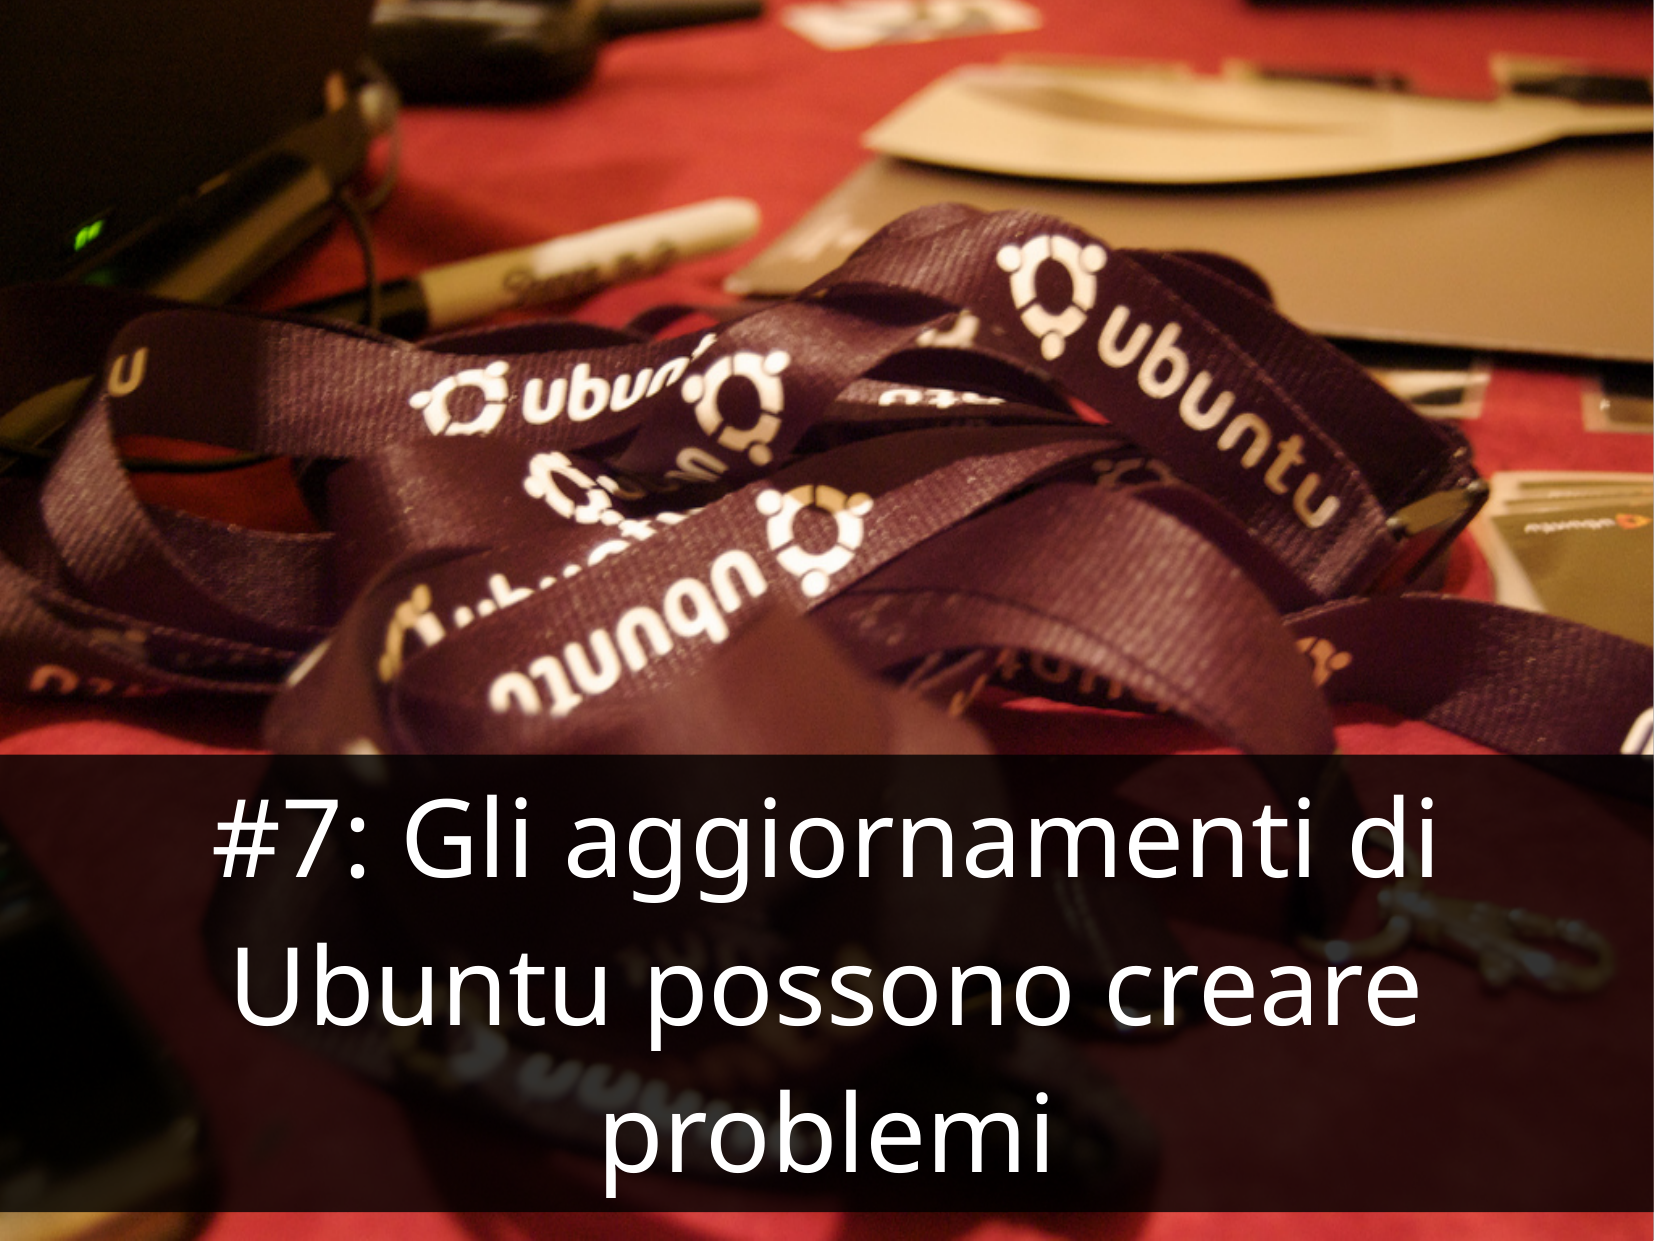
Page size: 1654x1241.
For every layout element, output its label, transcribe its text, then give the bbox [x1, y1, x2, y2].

picture [663, 1010, 690, 1018]
picture [1029, 1010, 1057, 1018]
picture [251, 1010, 284, 1018]
picture [1274, 1010, 1300, 1018]
picture [727, 1010, 755, 1018]
picture [0, 1010, 1654, 1241]
picture [566, 1010, 593, 1018]
picture [329, 1010, 356, 1018]
picture [0, 0, 1654, 754]
text_box #7: Gli aggiornamenti di Ubuntu possono creare problemi [0, 754, 1654, 761]
picture [393, 1010, 420, 1018]
picture [896, 1010, 924, 1018]
